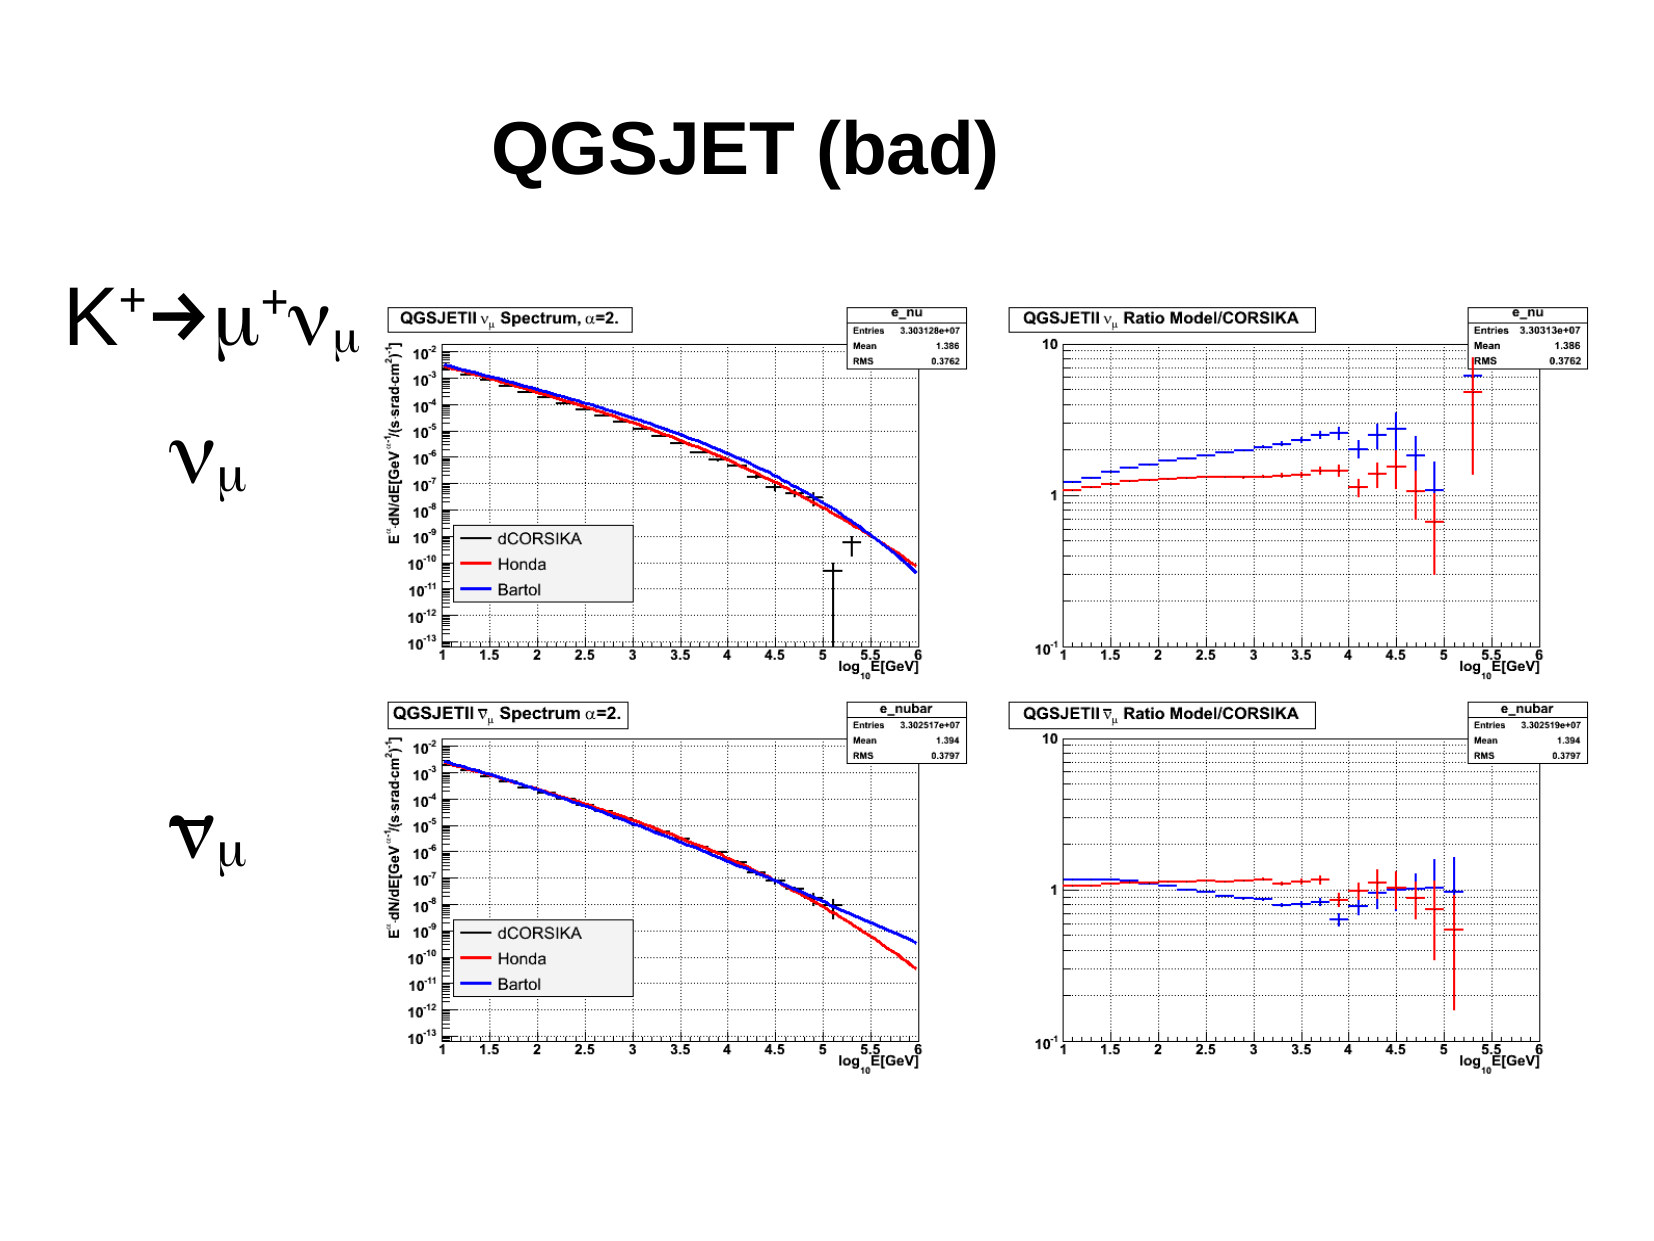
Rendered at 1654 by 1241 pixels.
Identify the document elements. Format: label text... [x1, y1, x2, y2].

text_box nm [154, 427, 263, 575]
picture [371, 299, 1613, 1088]
text_box K+→m+nm [48, 262, 376, 427]
text_box QGSJET (bad) [477, 98, 1015, 228]
text_box nm [154, 787, 263, 950]
